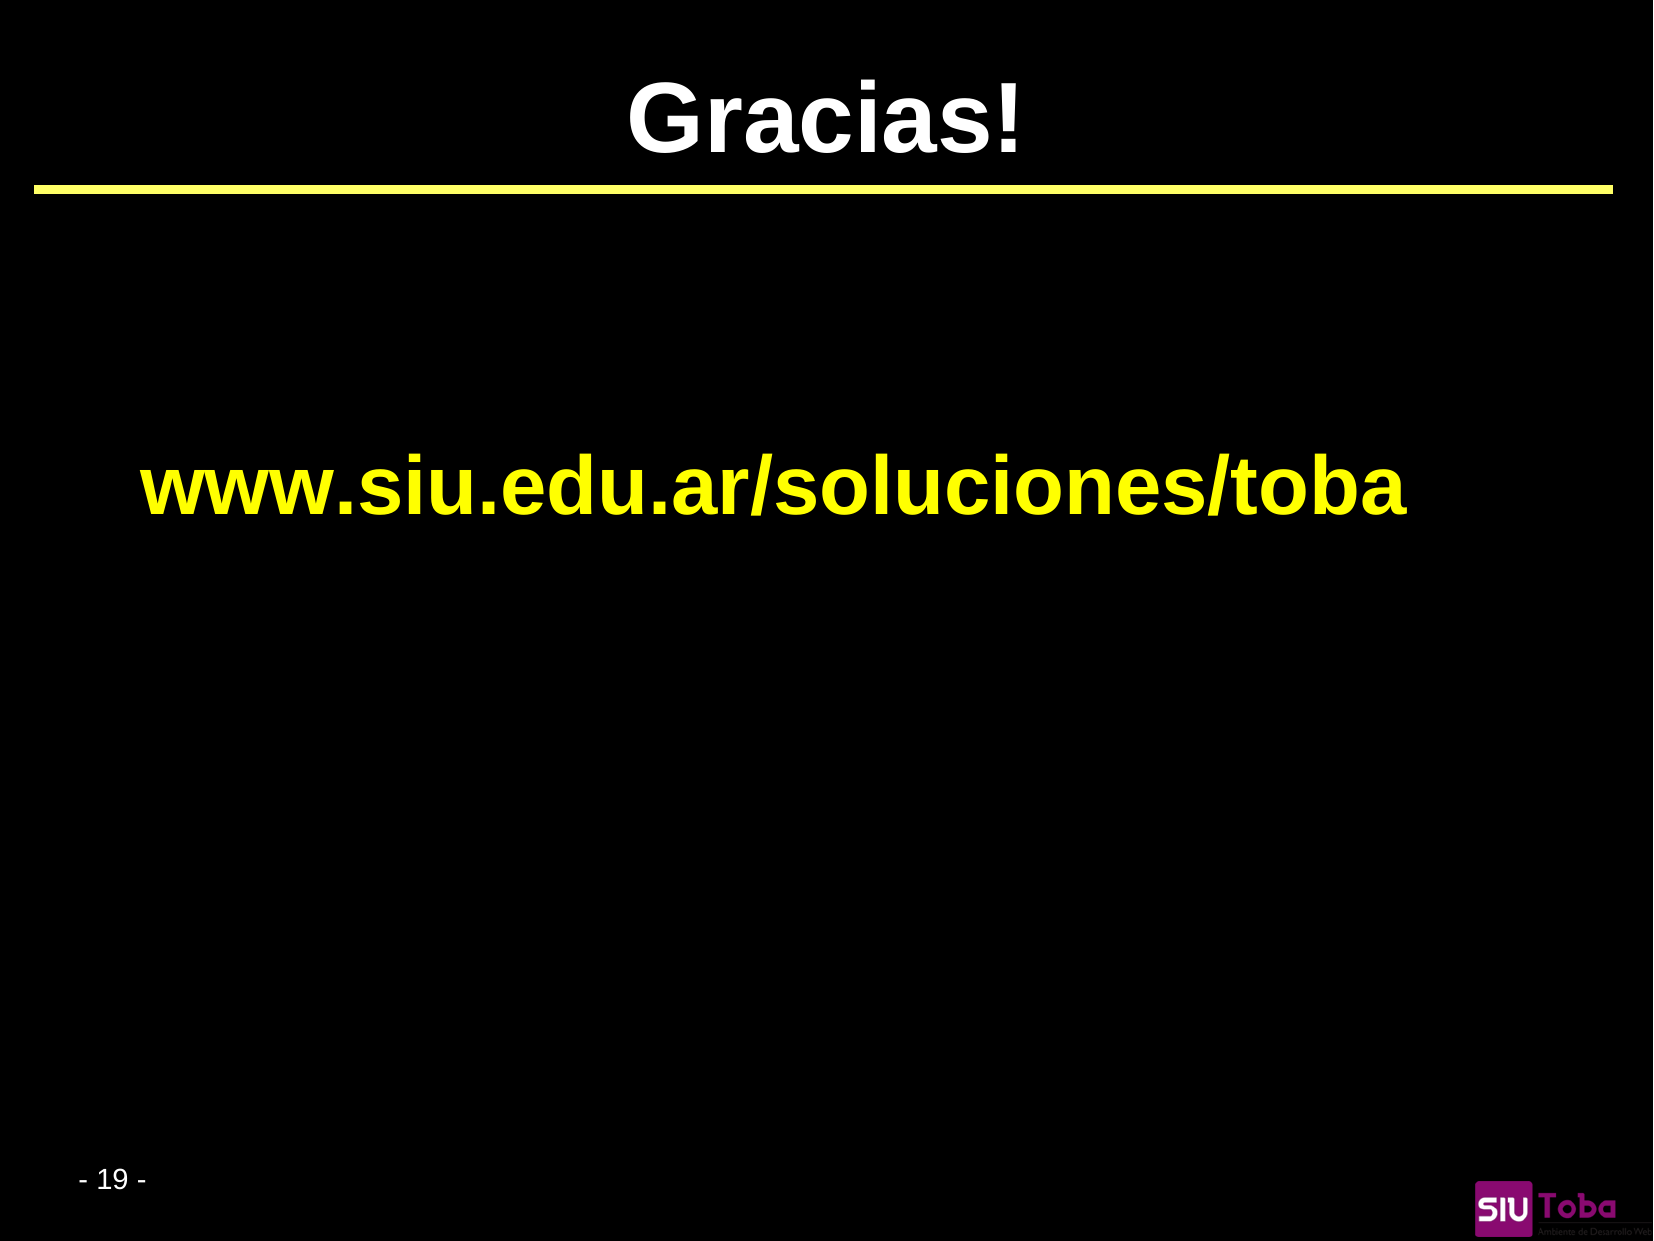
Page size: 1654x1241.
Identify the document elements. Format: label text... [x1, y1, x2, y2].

title Gracias! [58, 47, 1594, 188]
picture [1475, 1181, 1652, 1237]
list www.siu.edu.ar/soluciones/toba [122, 439, 1577, 745]
